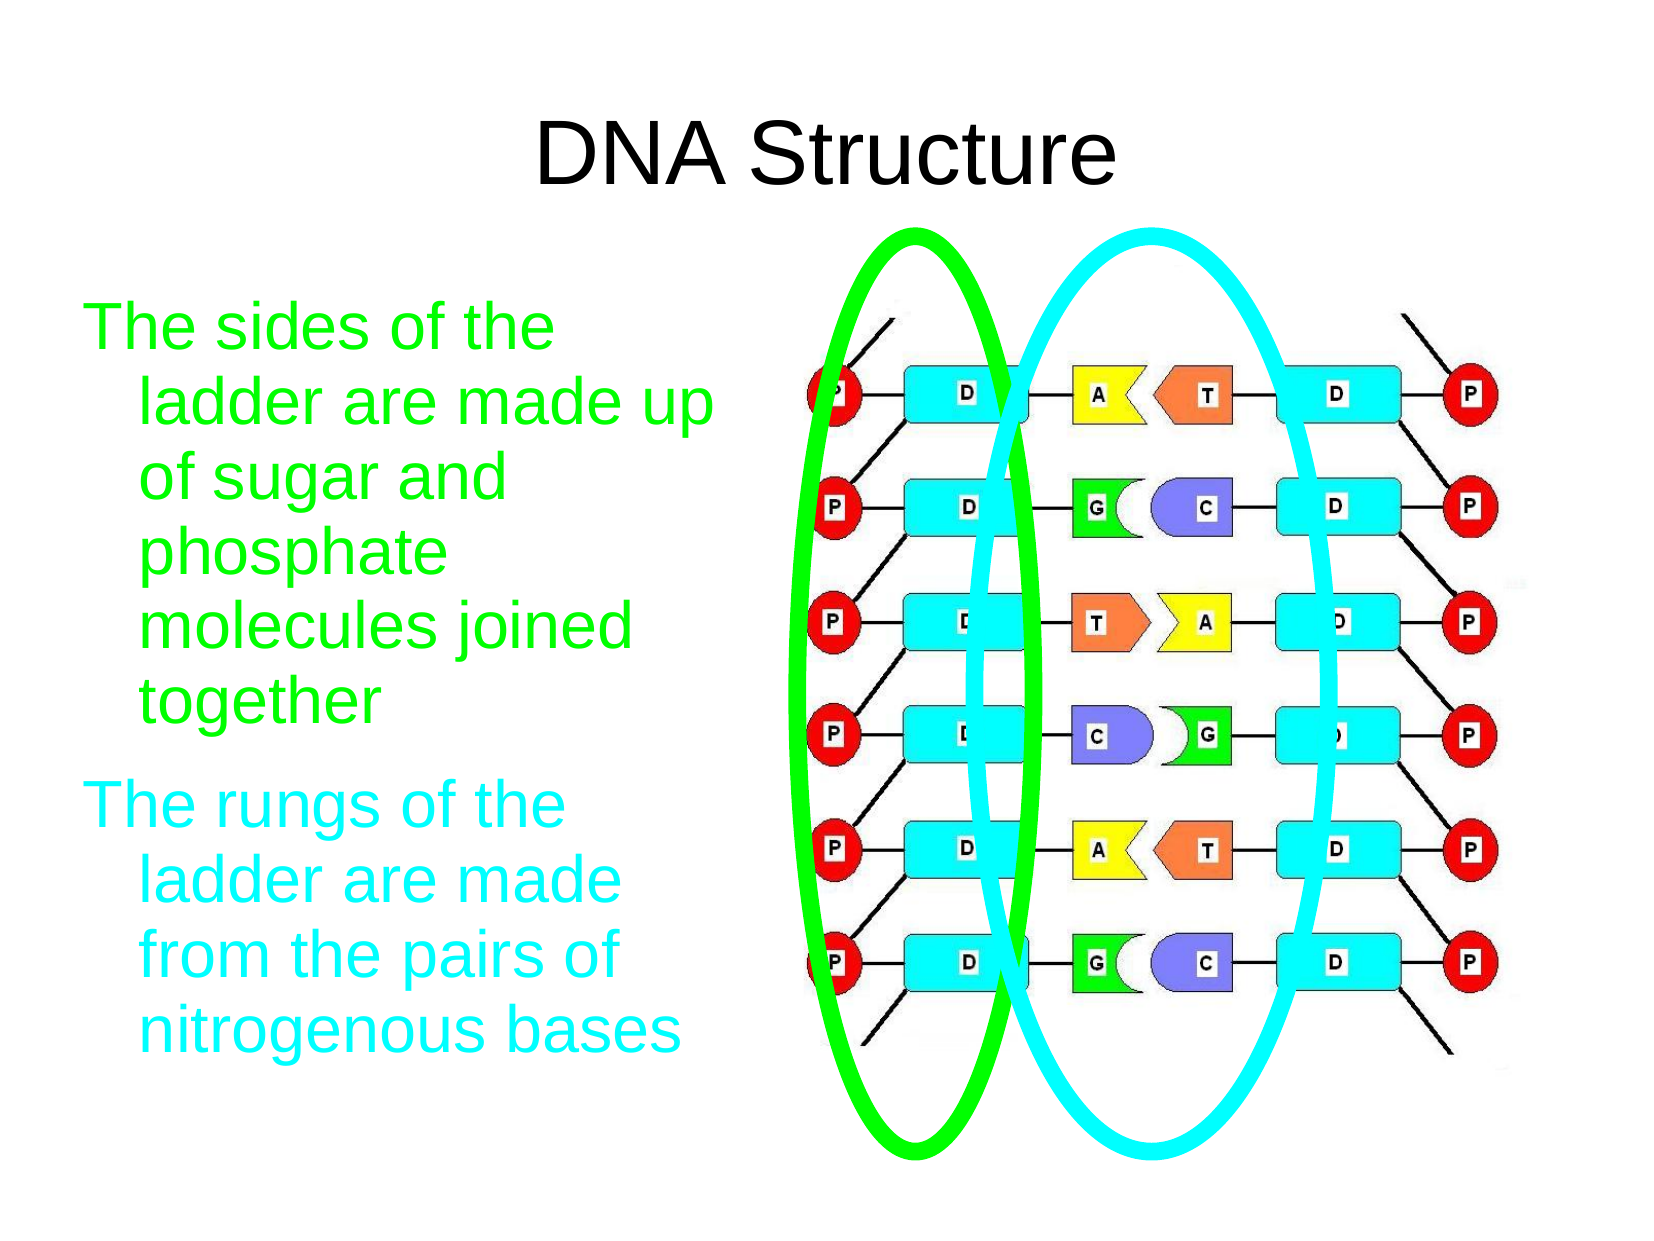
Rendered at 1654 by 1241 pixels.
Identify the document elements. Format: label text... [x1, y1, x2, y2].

list The sides of the ladder are made up of sugar and phosphate molecules joined together The rungs of the ladder are made from the pairs of nitrogenous bases [82, 289, 739, 1211]
title DNA Structure [82, 49, 1571, 257]
picture [968, 265, 1076, 382]
picture [984, 467, 1024, 921]
picture [1020, 265, 1319, 1142]
picture [807, 265, 1000, 1142]
picture [738, 265, 1625, 1182]
title DNA Structure [1116, 246, 1187, 257]
title DNA Structure [894, 246, 937, 257]
